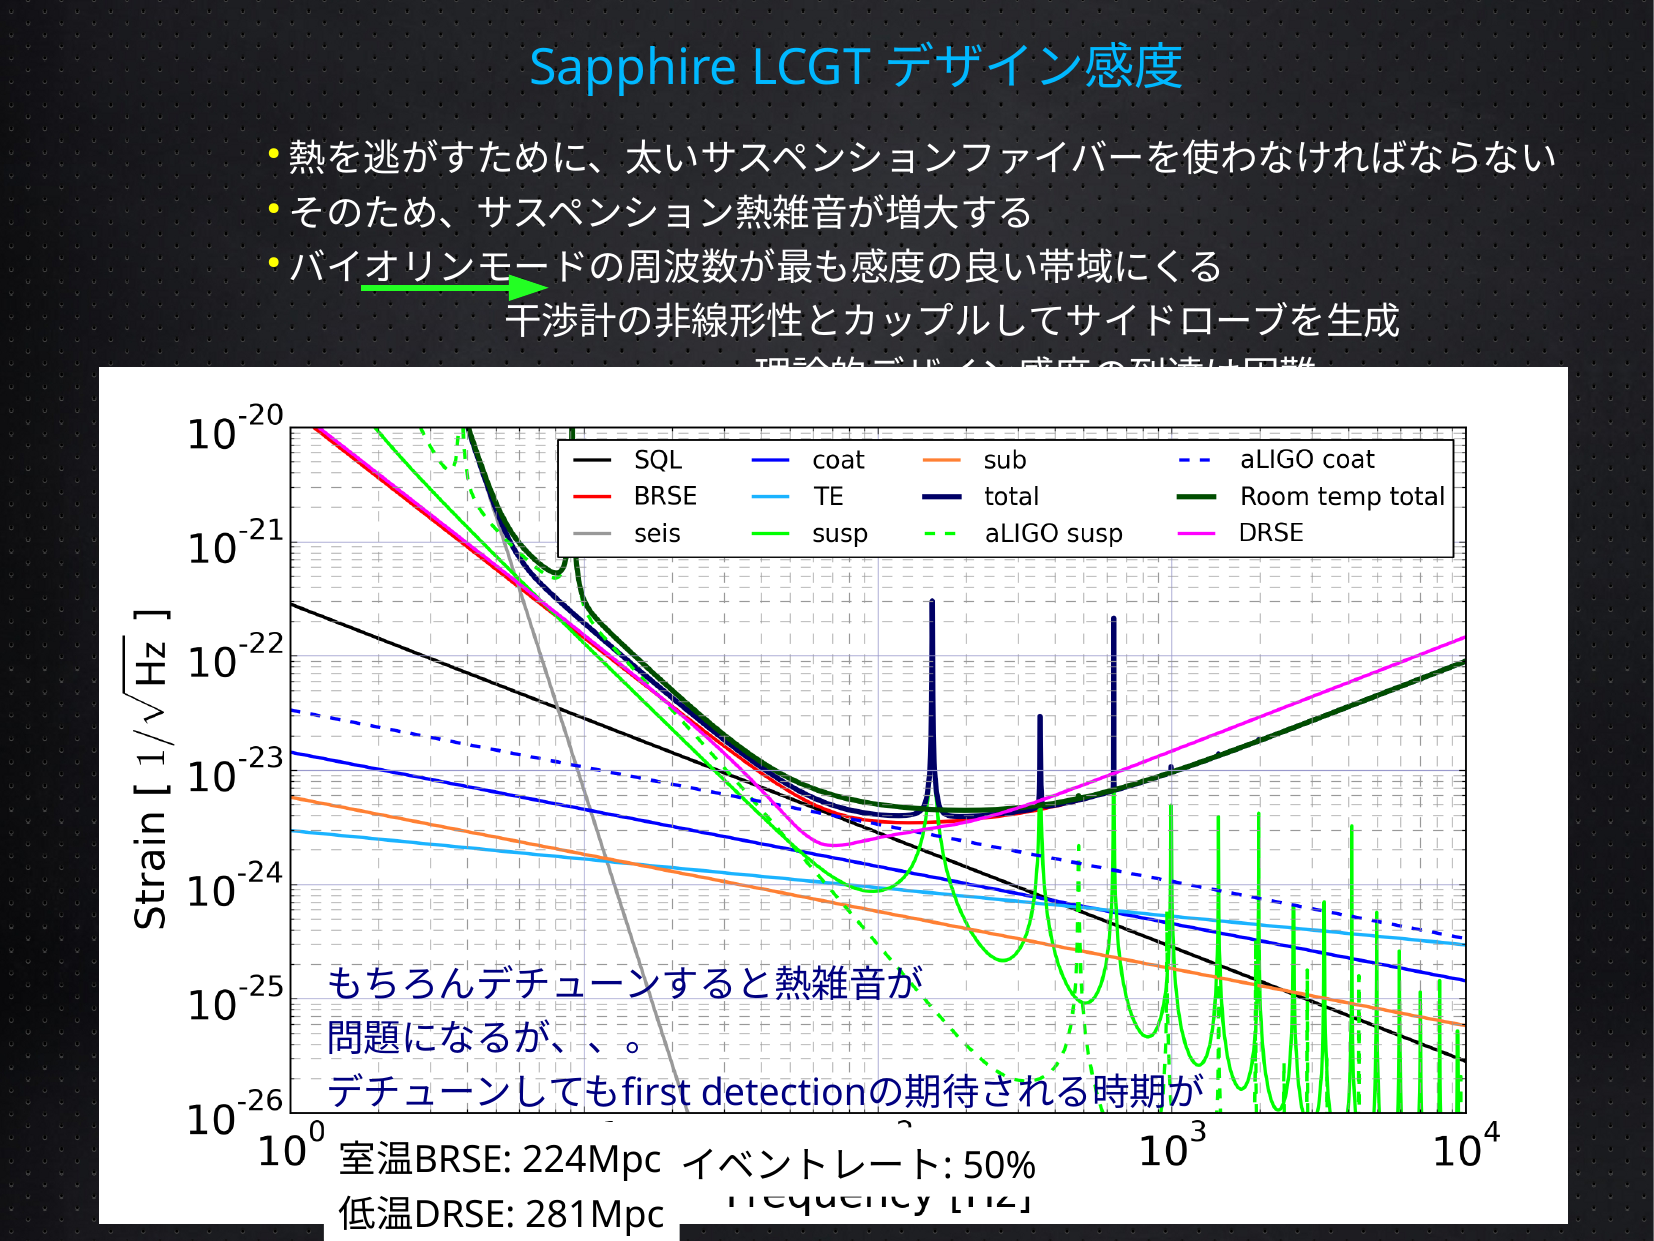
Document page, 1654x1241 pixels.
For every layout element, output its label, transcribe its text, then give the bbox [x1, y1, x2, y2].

text_box 室温BRSE: 224Mpc 低温DRSE: 281Mpc [323, 1122, 661, 1212]
text_box もちろんデチューンすると熱雑音が 問題になるが、、。 デチューンしてもfirst detectionの期待される時期が 4ヶ月弱早まるだけ。 [311, 946, 1149, 1112]
text_box 熱を逃がすために、太いサスペンションファイバーを使わなければならない そのため、サスペンション熱雑音が増大する バイオリンモードの周波数が最も感度の良い帯域にくる 干渉計の非線形性とカップルしてサイドローブを生成 理論的デザイン感度の到達は困難 特にインスパイラルレンジには致命的ダメージの可能性も [252, 120, 1506, 361]
text_box イベントレート: 50% [665, 1127, 987, 1180]
picture [0, 0, 1654, 1241]
text_box Sapphire LCGT デザイン感度 [514, 18, 1163, 84]
